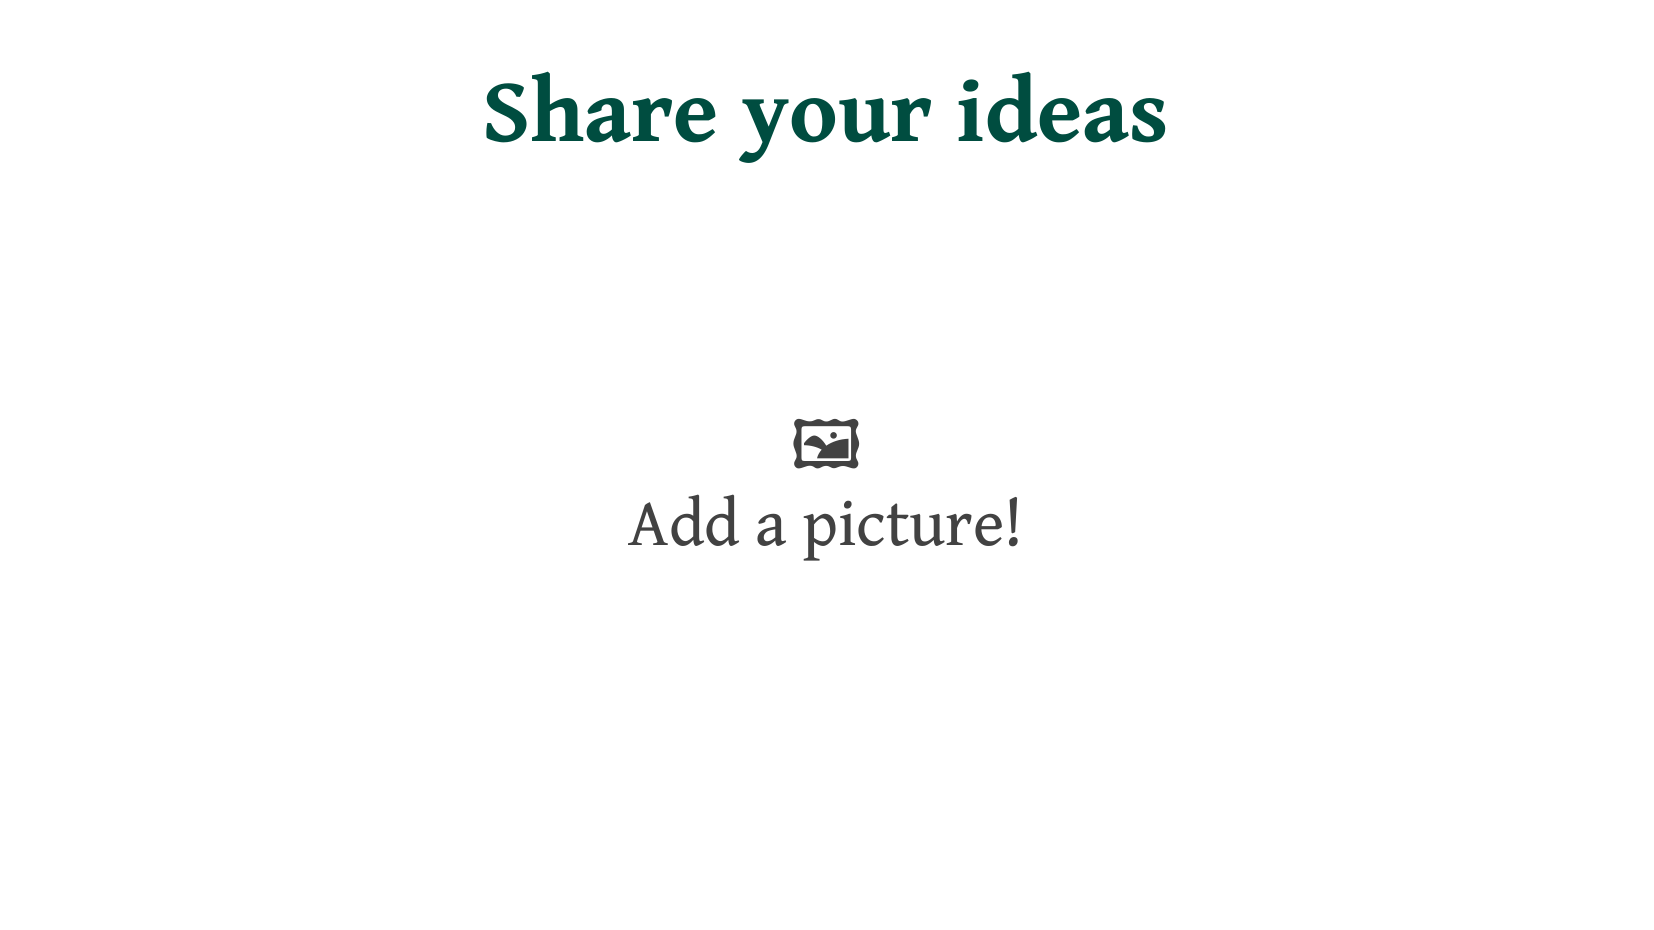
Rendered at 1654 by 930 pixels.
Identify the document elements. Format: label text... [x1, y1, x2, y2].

subtitle 🖼 Add a picture! [82, 217, 1571, 757]
title Share your ideas [82, 37, 1571, 193]
